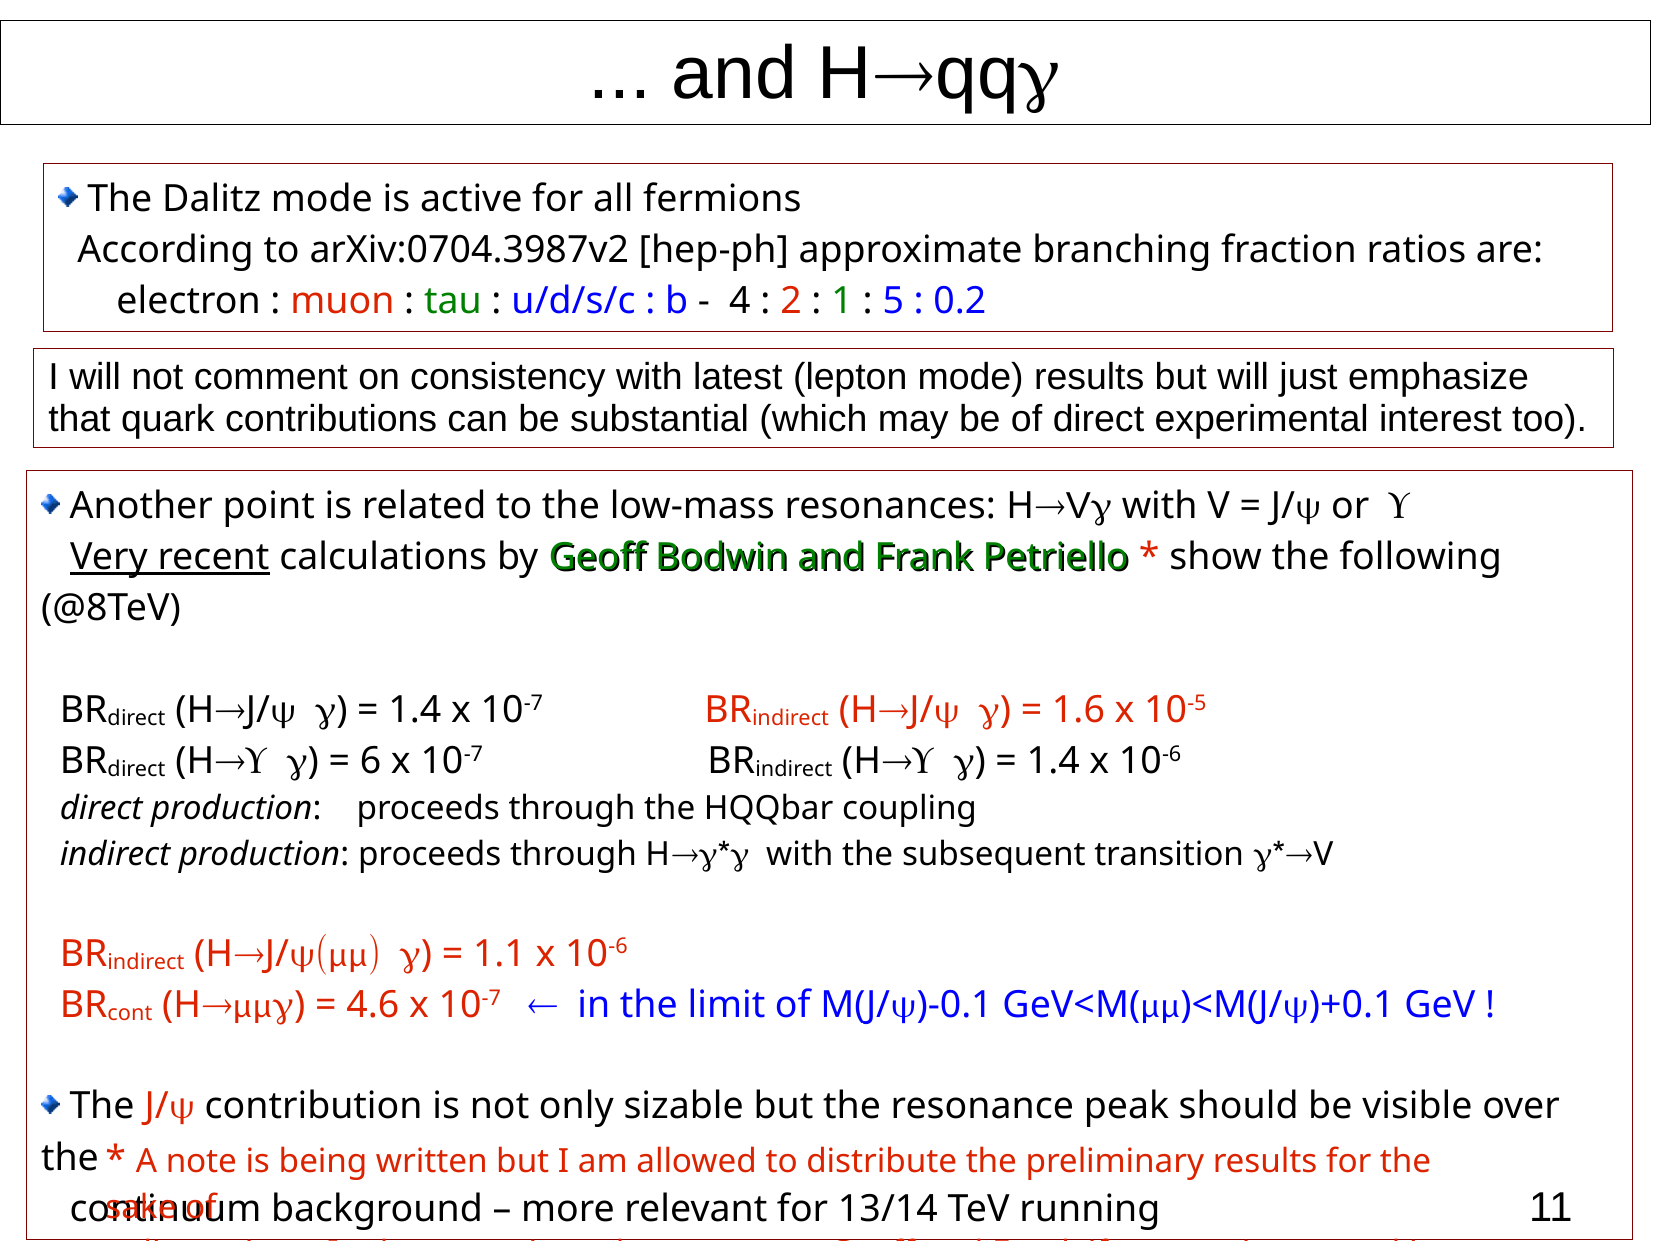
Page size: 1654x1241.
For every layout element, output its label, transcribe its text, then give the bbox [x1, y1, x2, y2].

text_box Another point is related to the low-mass resonances: HV with V = J/ or  Very recent calculations by Geoff Bodwin and Frank Petriello * show the following (@8TeV) BRdirect (HJ/ ) = 1.4 x 10-7 BRindirect (HJ/ ) = 1.6 x 10-5 BRdirect (H ) = 6 x 10-7 BRindirect (H ) = 1.4 x 10-6 direct production: proceeds through the HQQbar coupling indirect production: proceeds through H* with the subsequent transition *V BRindirect (HJ/() ) = 1.1 x 10-6 BRcont (H) = 4.6 x 10-7  in the limit of M(J/)-0.1 GeV<M()<M(J/)+0.1 GeV ! The J/ contribution is not only sizable but the resonance peak should be visible over the continuum background – more relevant for 13/14 TeV running [26, 470, 1633, 507]
title ... and Hqq [0, 20, 1651, 24]
text_box The Dalitz mode is active for all fermions According to arXiv:0704.3987v2 [hep-ph] approximate branching fraction ratios are: electron : muon : tau : u/d/s/c : b - 4 : 2 : 1 : 5 : 0.2 [43, 163, 1613, 170]
picture [41, 1095, 60, 1114]
text_box * A note is being written but I am allowed to distribute the preliminary results for the sake of discussions. In the meantime please contact Geoff and Frank if you are interested in details. [19, 1124, 1520, 1128]
